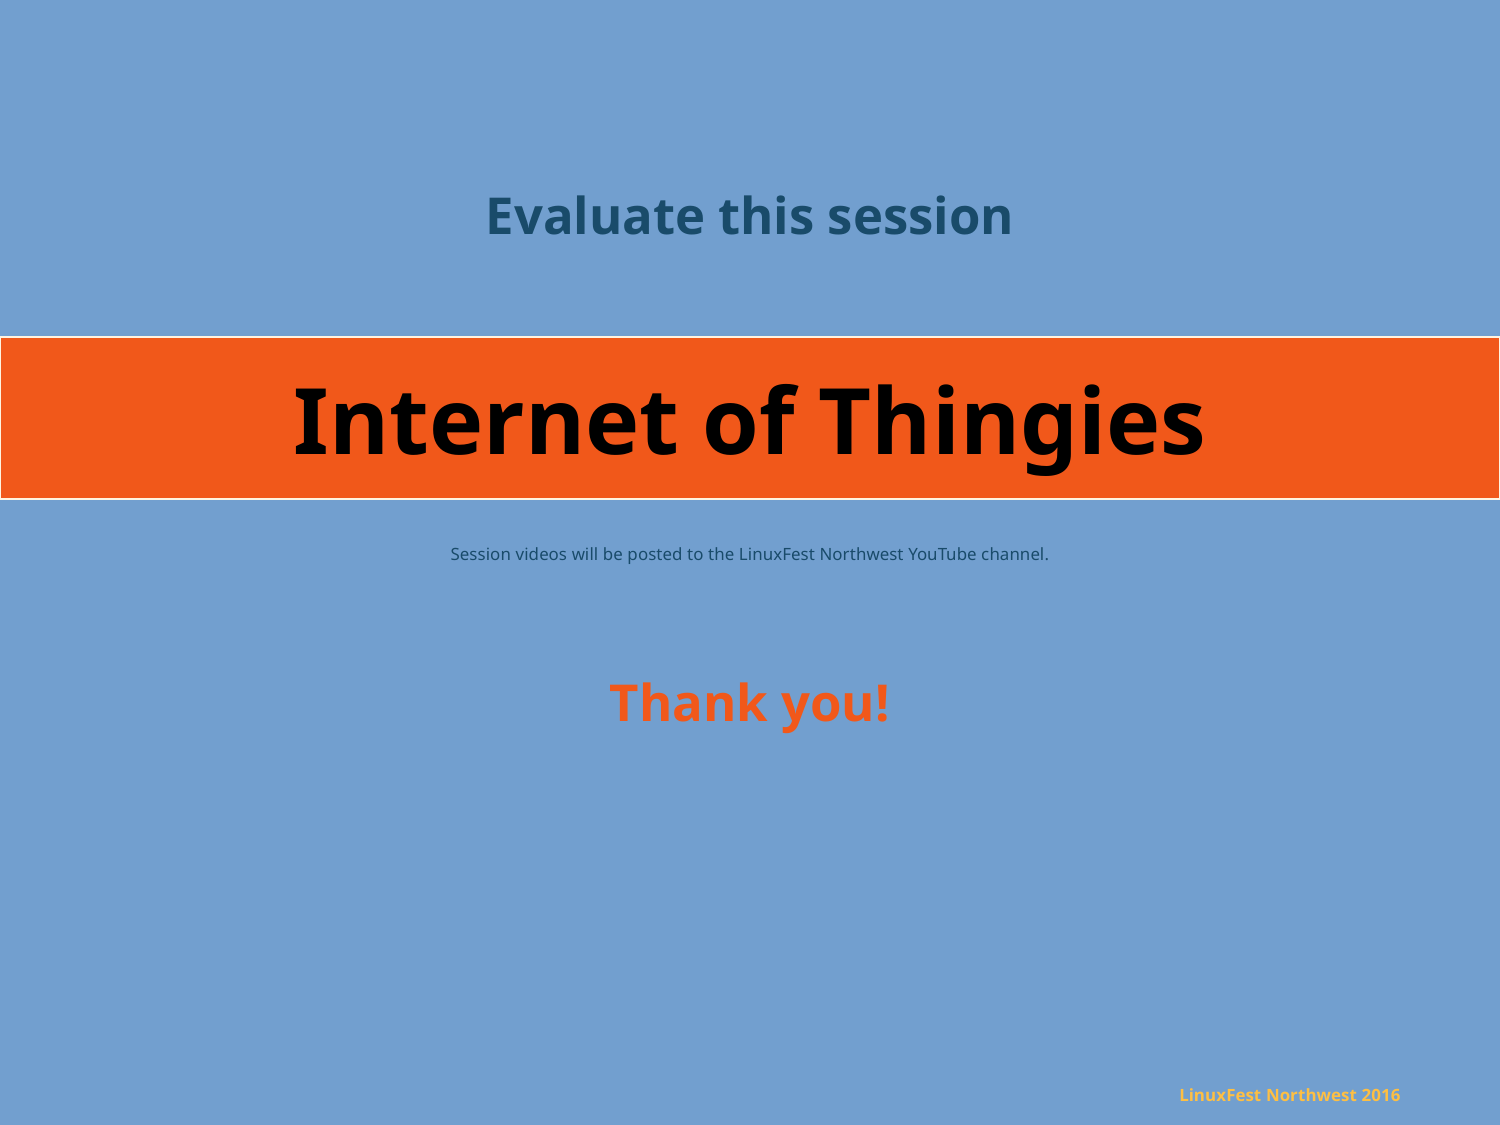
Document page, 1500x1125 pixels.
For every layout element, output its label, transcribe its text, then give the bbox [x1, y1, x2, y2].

title Internet of Thingies [0, 336, 1500, 499]
